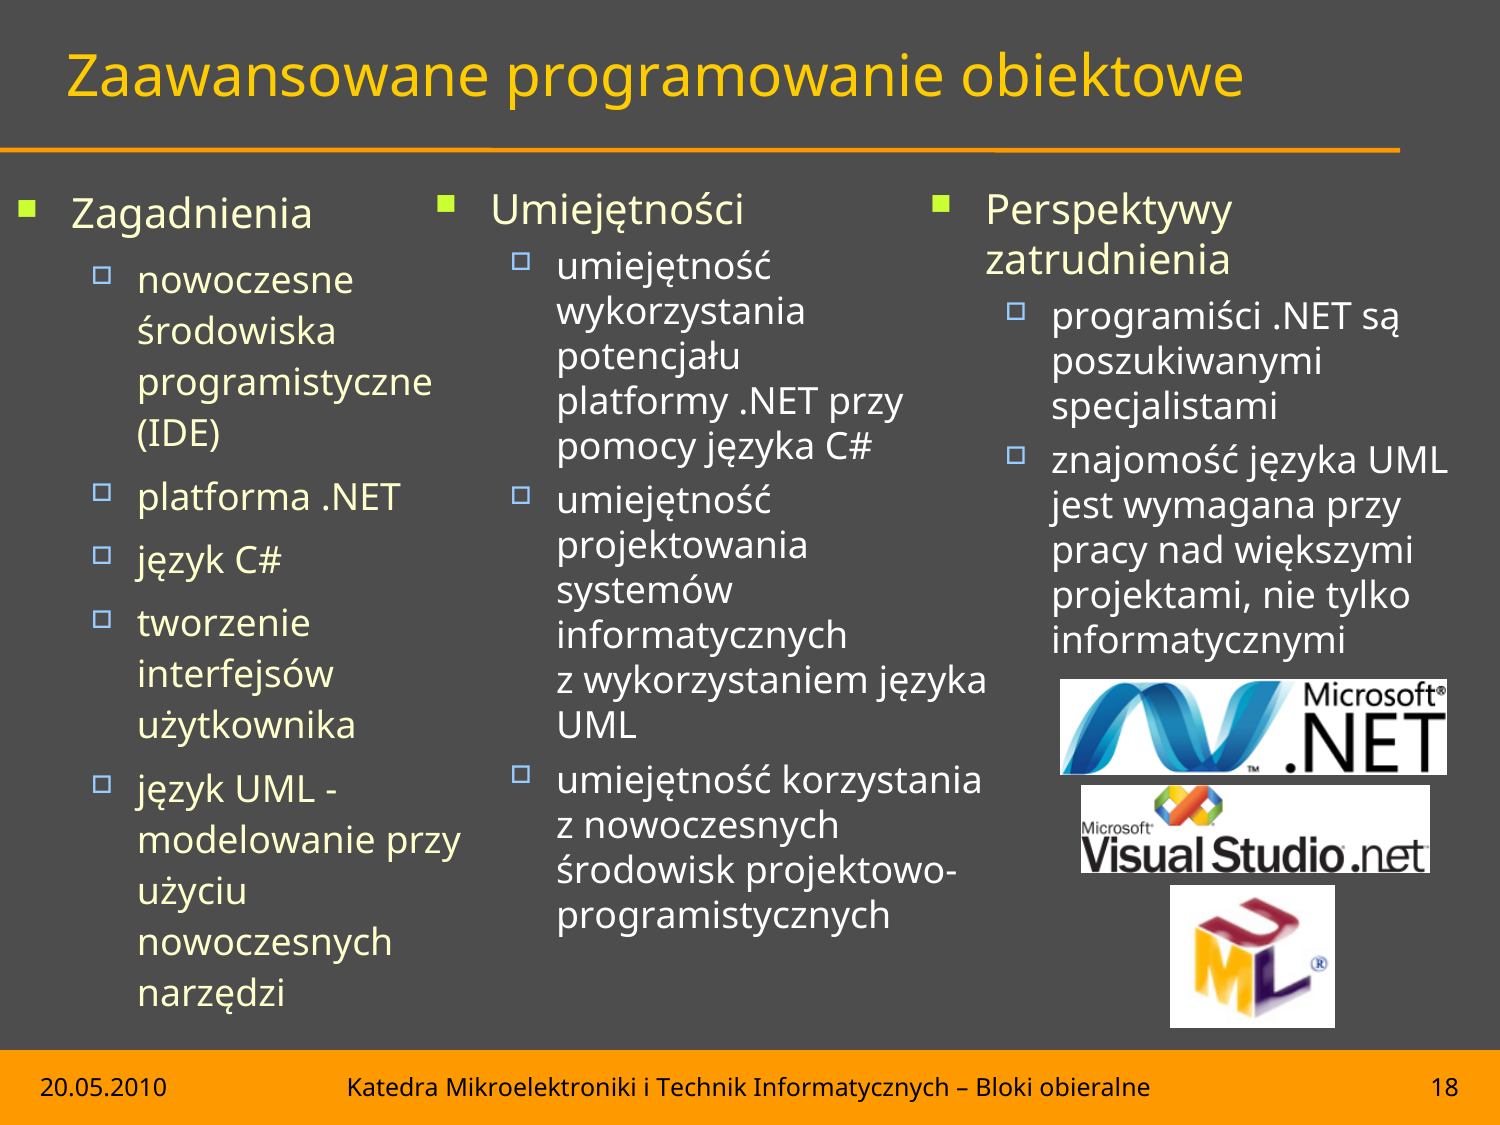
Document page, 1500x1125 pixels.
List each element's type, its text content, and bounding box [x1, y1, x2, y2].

picture [1060, 679, 1447, 775]
text_box Perspektywy zatrudnienia programiści .NET są poszukiwanymi specjalistami znajomość języka UML jest wymagana przy pracy nad większymi projektami, nie tylko informatycznymi [915, 174, 1500, 1026]
text_box Umiejętności umiejętność wykorzystania potencjału platformy .NET przy pomocy języka C# umiejętność projektowania systemów informatycznych z wykorzystaniem języka UML umiejętność korzystania z nowoczesnych środowisk projektowo-programistycznych [420, 174, 915, 1026]
title Zaawansowane programowanie obiektowe [52, 0, 1469, 148]
picture [1170, 885, 1335, 1028]
list Zagadnienia nowoczesne środowiska programistyczne (IDE) platforma .NET język C# tworzenie interfejsów użytkownika język UML - modelowanie przy użyciu nowoczesnych narzędzi [1, 176, 420, 1002]
picture [1081, 785, 1430, 873]
